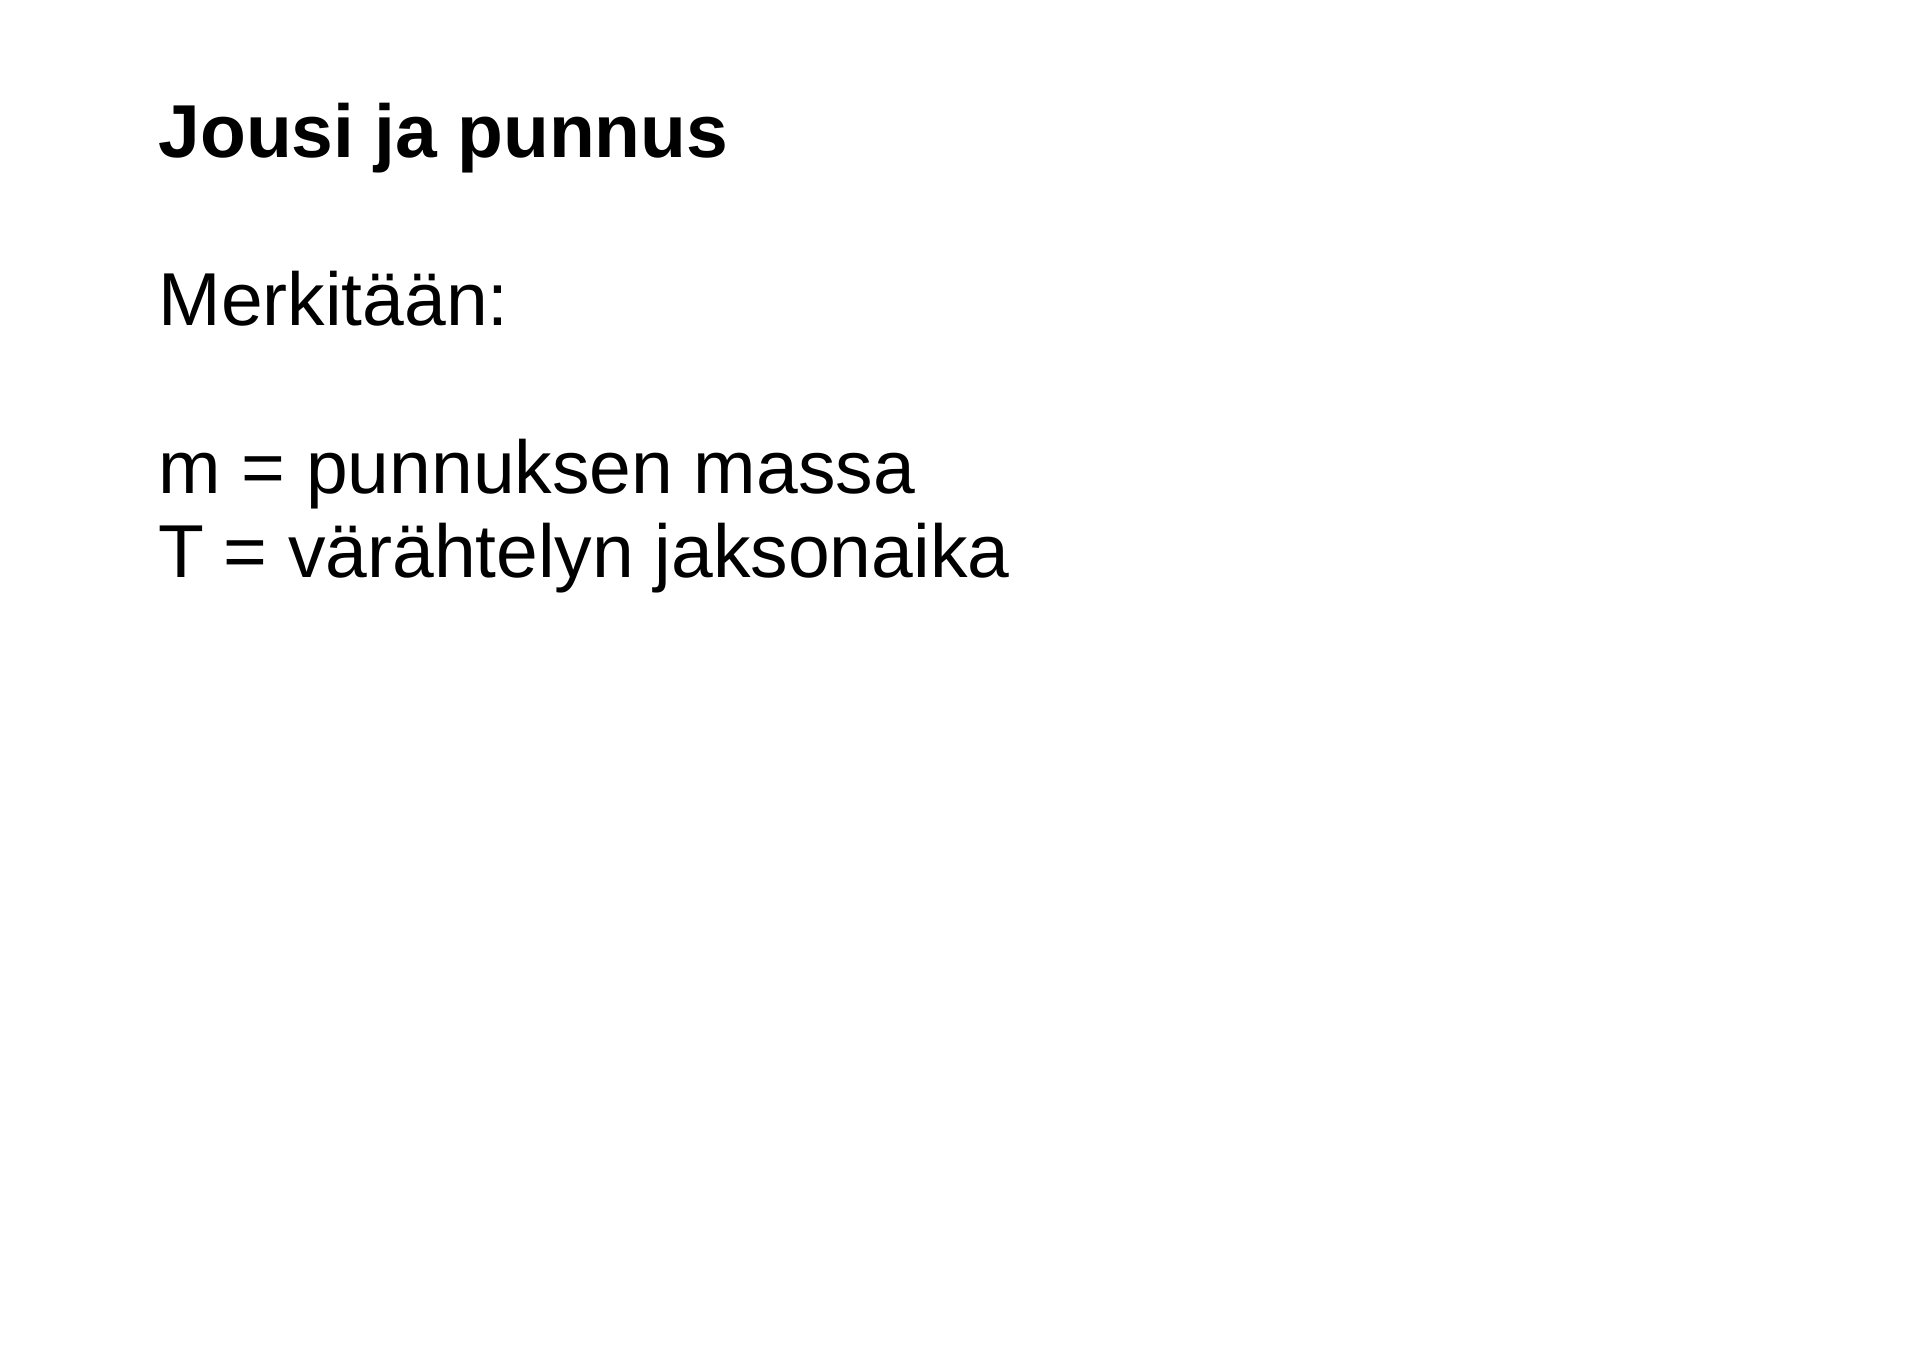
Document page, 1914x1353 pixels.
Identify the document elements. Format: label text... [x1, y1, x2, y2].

text_box Jousi ja punnus Merkitään: m = punnuksen massa T = värähtelyn jaksonaika [143, 82, 1722, 1106]
